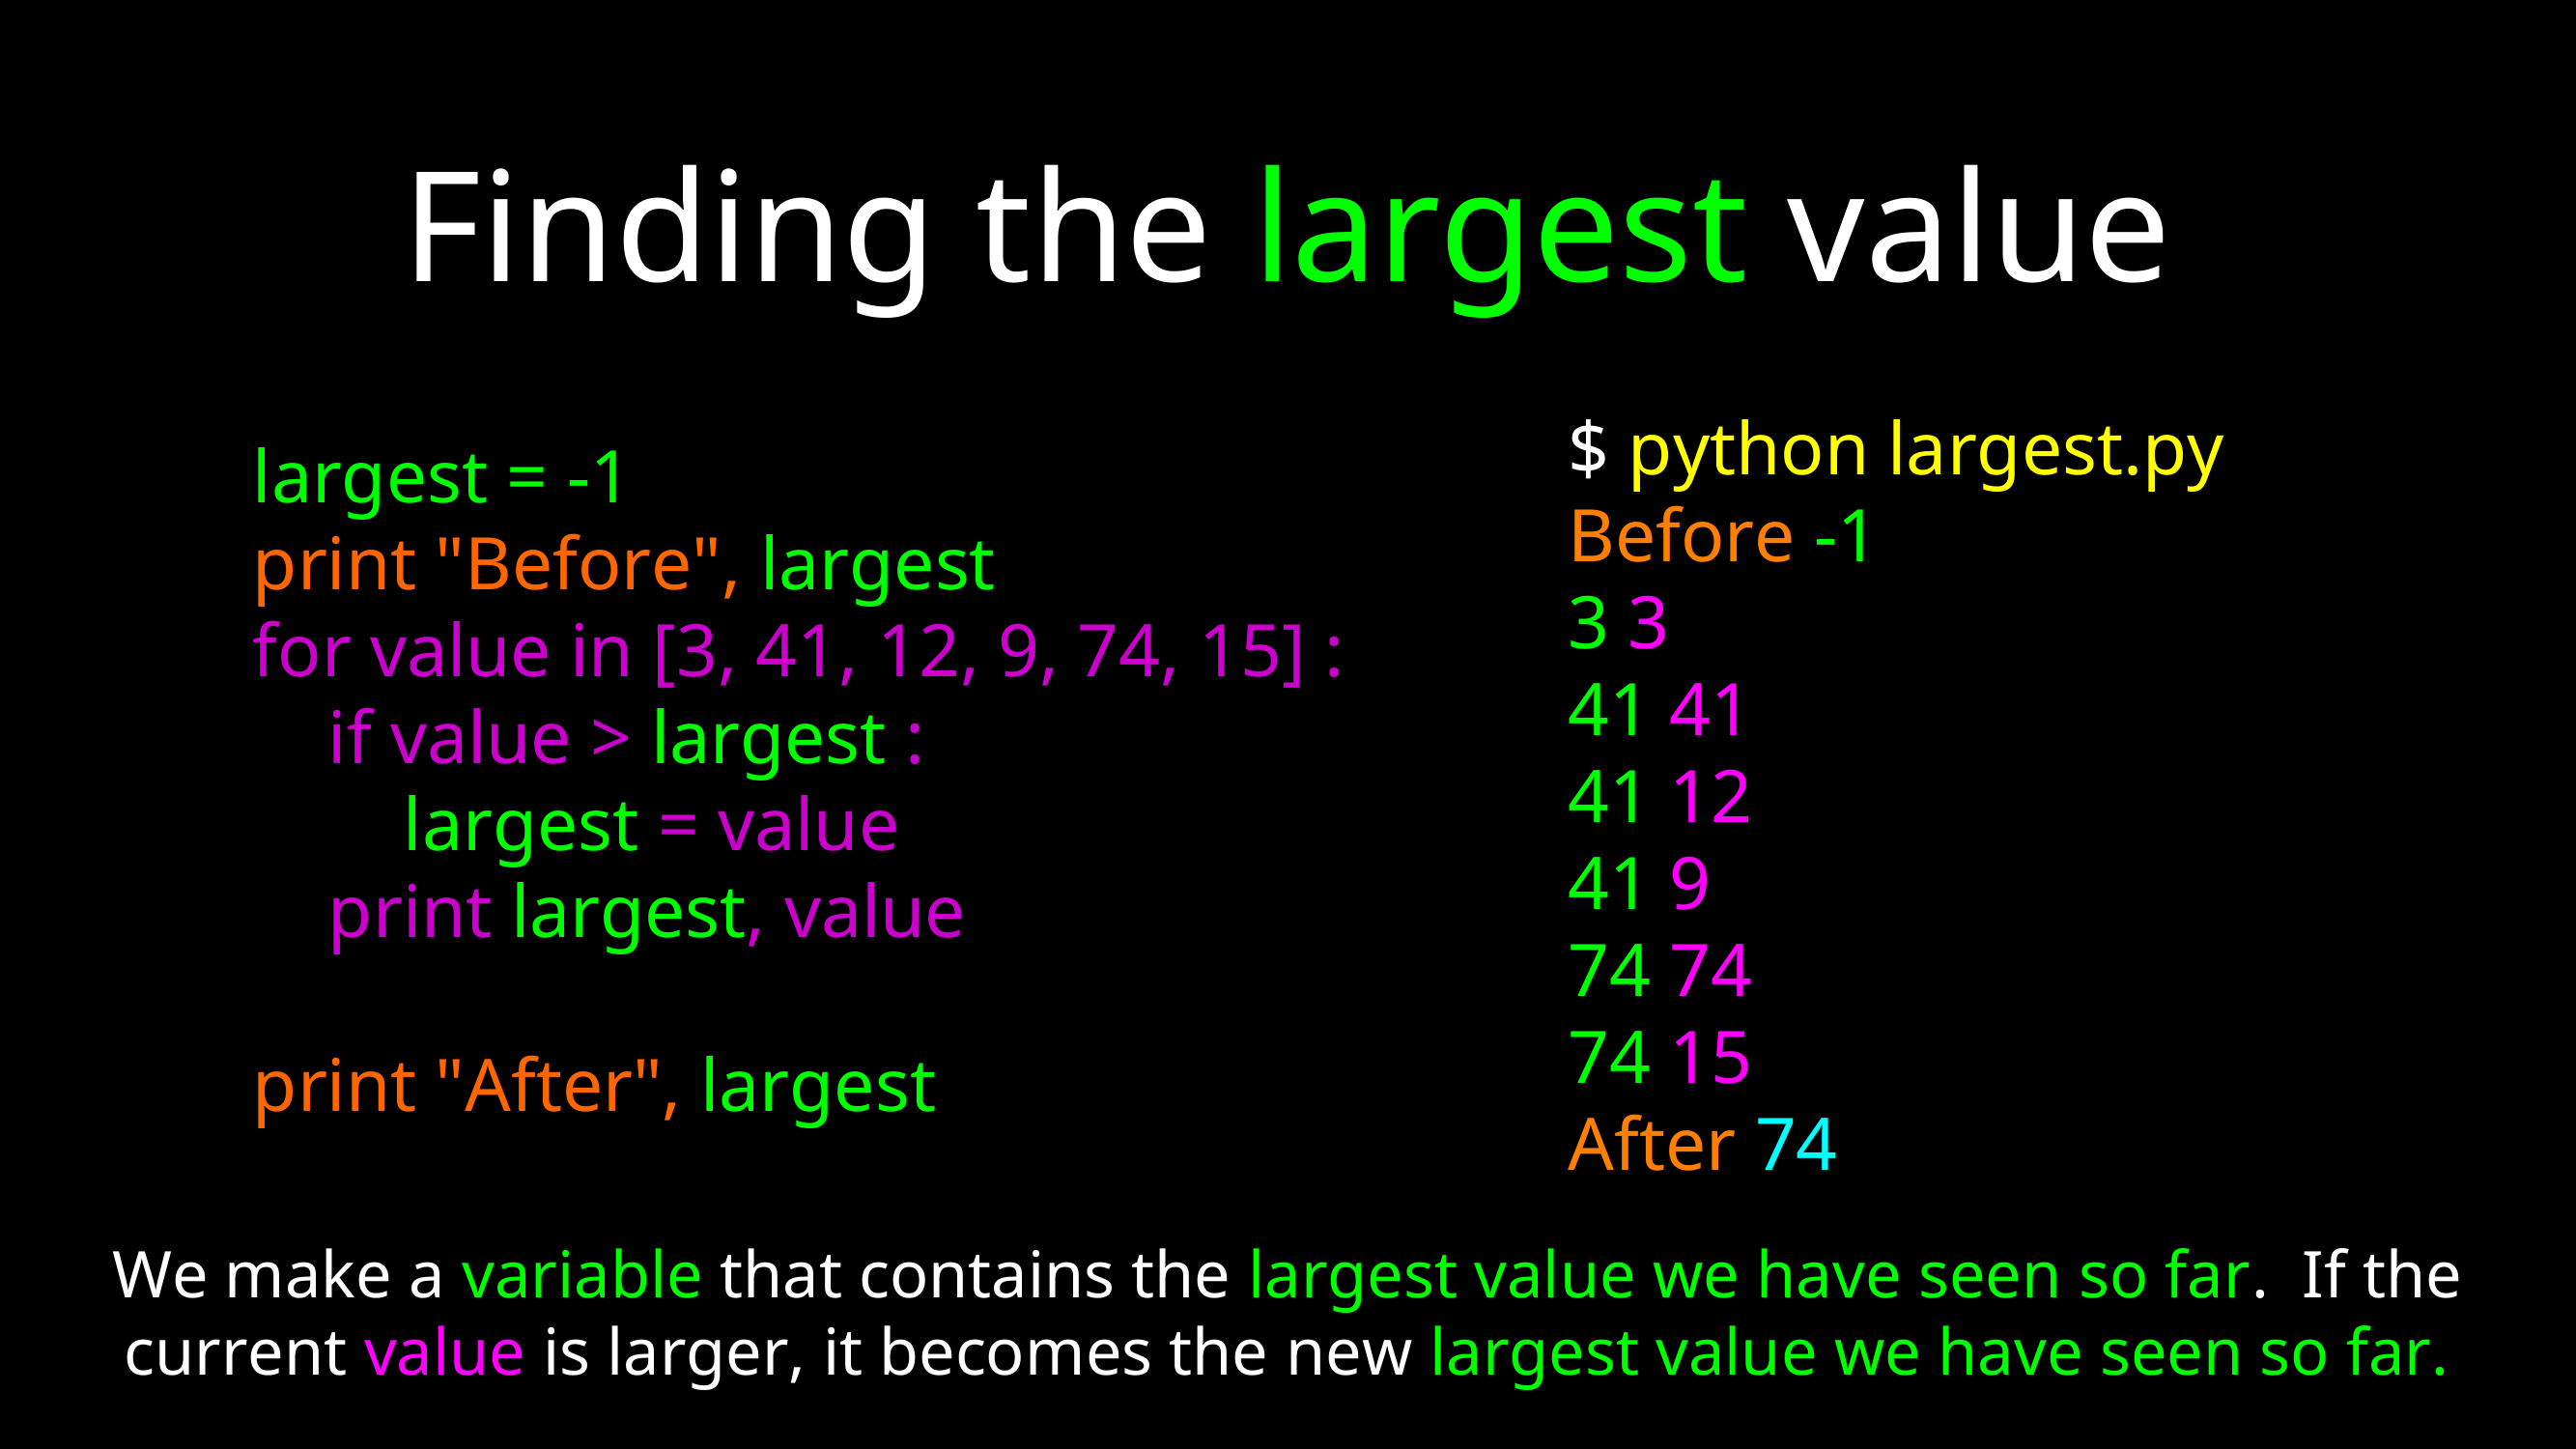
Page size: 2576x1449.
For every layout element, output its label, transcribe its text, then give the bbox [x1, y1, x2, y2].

text_box largest = -1 print "Before", largest for value in [3, 41, 12, 9, 74, 15] : if value > largest : largest = value print largest, value print "After", largest [252, 430, 1345, 1126]
text_box $ python largest.py Before -1 3 3 41 41 41 12 41 9 74 74 74 15 After 74 [1568, 402, 2244, 1185]
title Finding the largest value [183, 38, 2392, 403]
text_box We make a variable that contains the largest value we have seen so far. If the current value is larger, it becomes the new largest value we have seen so far. [109, 1220, 2465, 1402]
